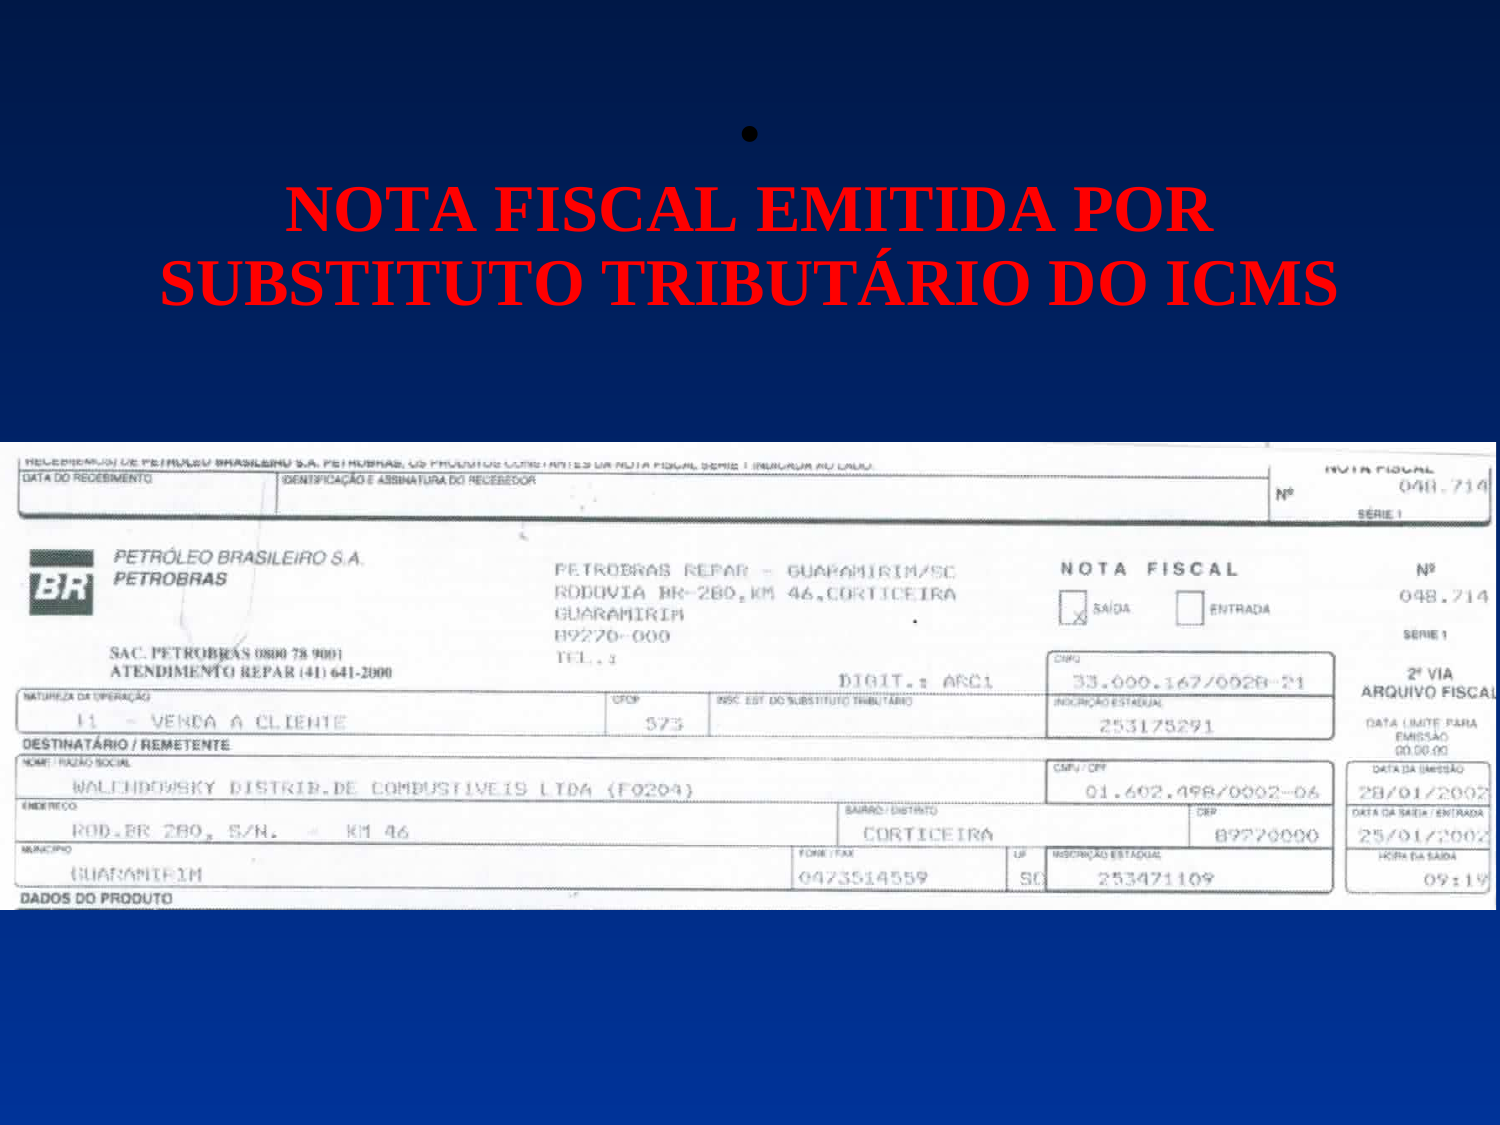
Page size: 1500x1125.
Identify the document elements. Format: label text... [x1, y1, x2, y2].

picture [0, 442, 1497, 910]
title NOTA FISCAL EMITIDA POR SUBSTITUTO TRIBUTÁRIO DO ICMS [112, 97, 1388, 320]
